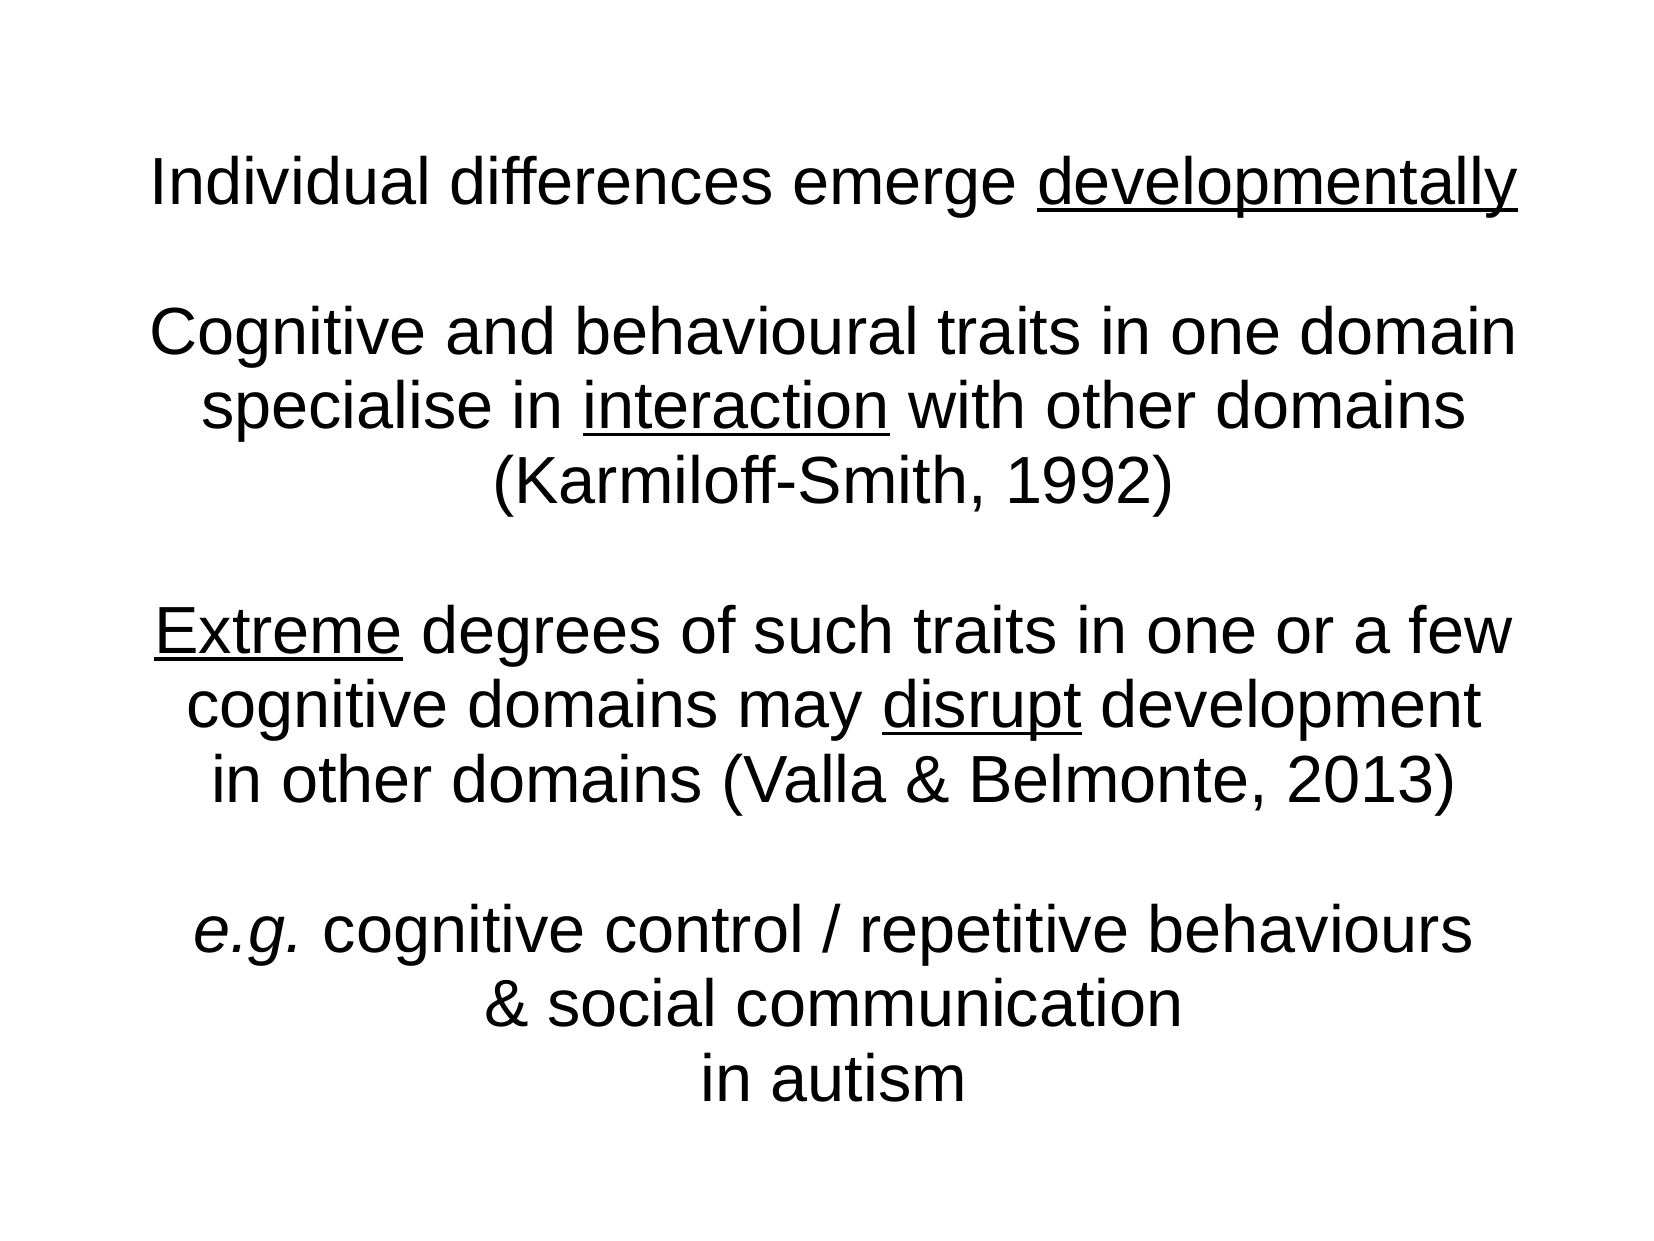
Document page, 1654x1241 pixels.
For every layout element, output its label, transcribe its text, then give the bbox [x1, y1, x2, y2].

title Individual differences emerge developmentally Cognitive and behavioural traits in one domain specialise in interaction with other domains (Karmiloff-Smith, 1992) Extreme degrees of such traits in one or a few cognitive domains may disrupt development in other domains (Valla & Belmonte, 2013) e.g. cognitive control / repetitive behaviours & social communication in autism [90, 45, 1579, 1216]
